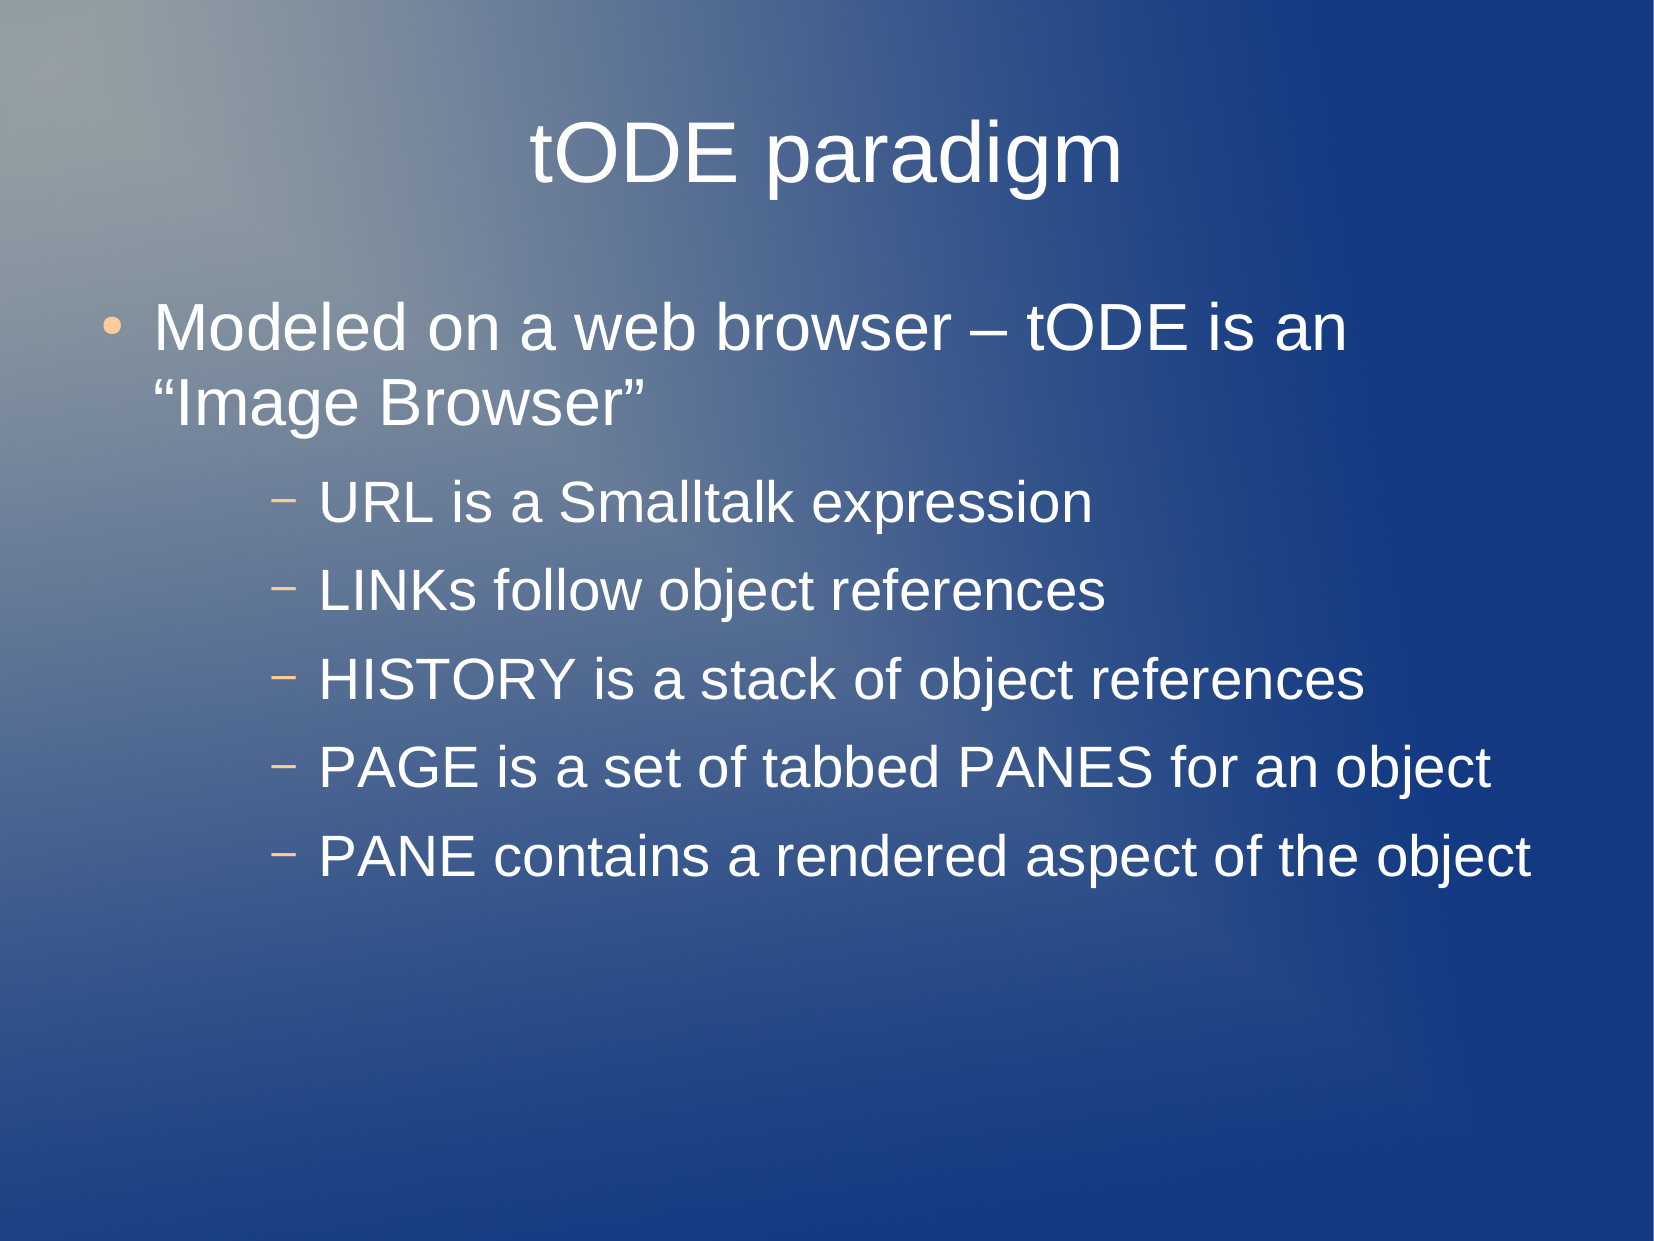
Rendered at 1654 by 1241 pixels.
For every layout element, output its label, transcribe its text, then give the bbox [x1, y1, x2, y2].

picture [0, 0, 1654, 1241]
list Modeled on a web browser – tODE is an “Image Browser” URL is a Smalltalk expression LINKs follow object references HISTORY is a stack of object references PAGE is a set of tabbed PANES for an object PANE contains a rendered aspect of the object [82, 290, 1571, 1109]
title tODE paradigm [82, 49, 1571, 257]
